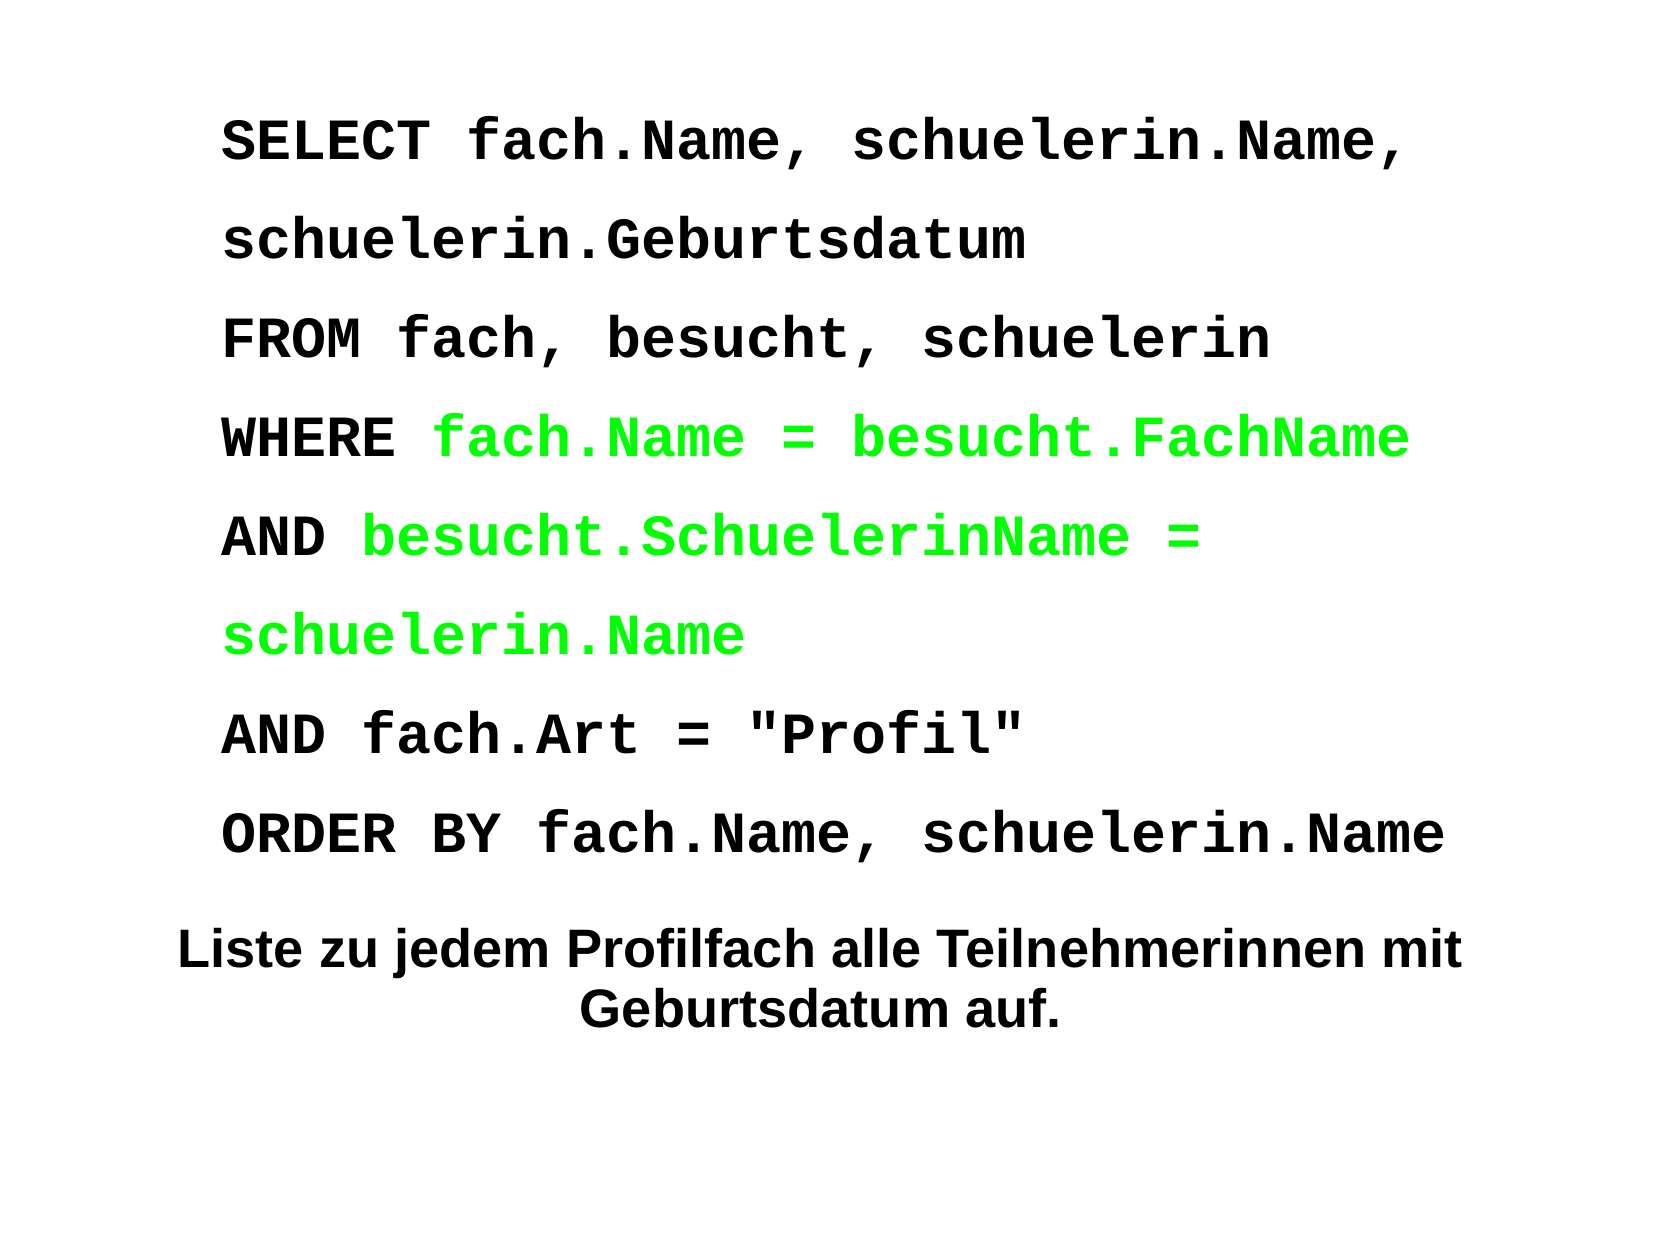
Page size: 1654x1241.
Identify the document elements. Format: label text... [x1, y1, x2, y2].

title Liste zu jedem Profilfach alle Teilnehmerinnen mit Geburtsdatum auf. [76, 899, 1566, 1058]
text_box SELECT fach.Name, schuelerin.Name, schuelerin.Geburtsdatum FROM fach, besucht, schuelerin WHERE fach.Name = besucht.FachName AND besucht.SchuelerinName = schuelerin.Name AND fach.Art = "Profil" ORDER BY fach.Name, schuelerin.Name [206, 70, 1625, 851]
